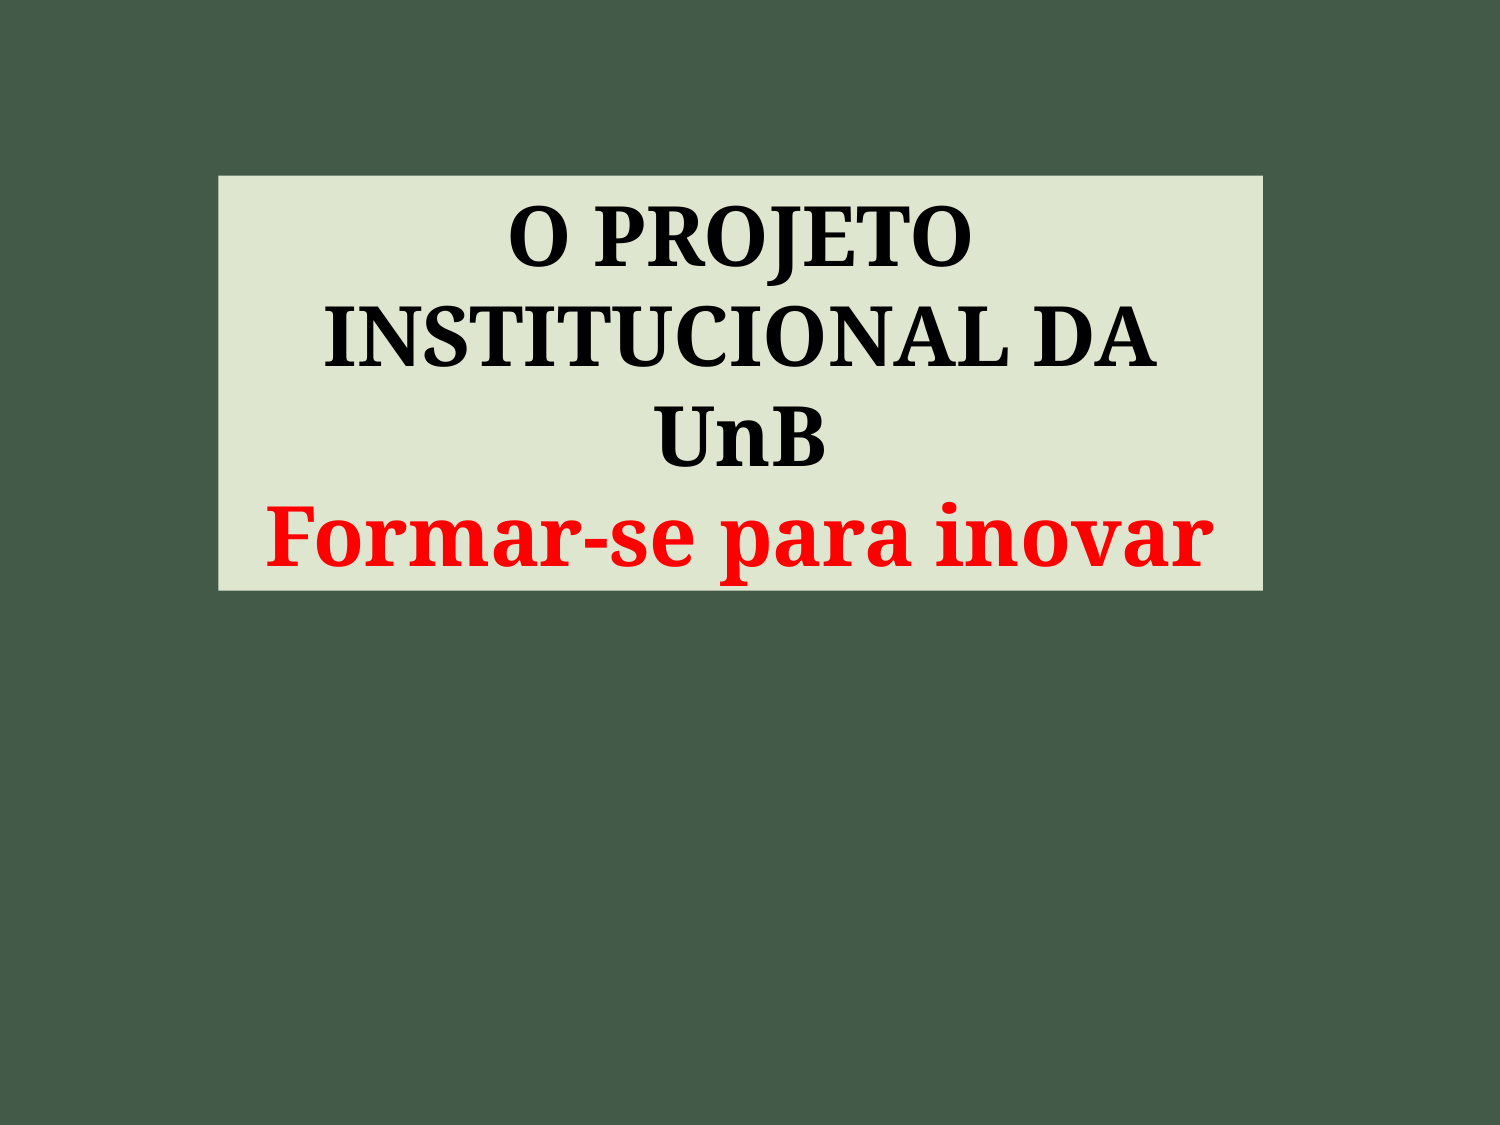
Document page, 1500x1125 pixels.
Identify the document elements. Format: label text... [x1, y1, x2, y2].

title O PROJETO INSTITUCIONAL DA UnB Formar-se para inovar [218, 275, 1263, 591]
